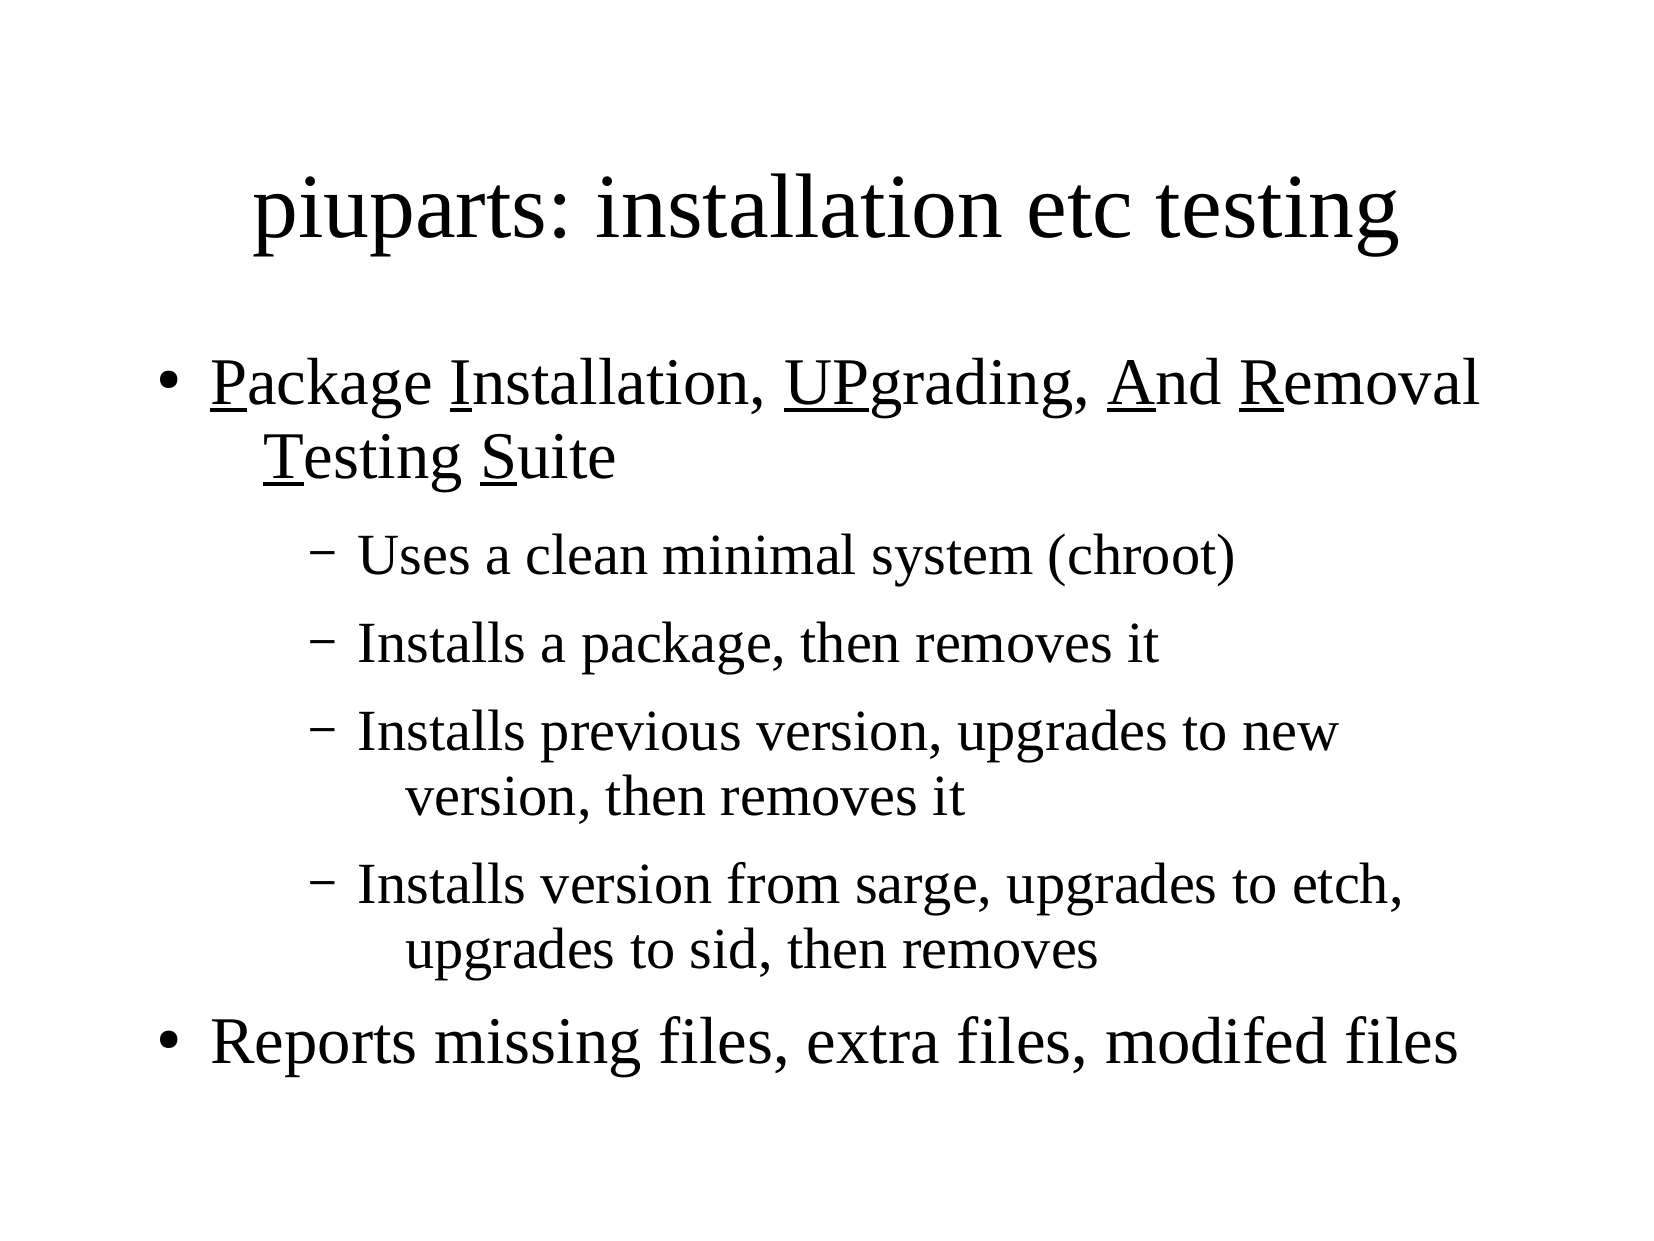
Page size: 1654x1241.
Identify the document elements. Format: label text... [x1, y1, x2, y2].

title piuparts: installation etc testing [121, 102, 1534, 311]
list Package Installation, UPgrading, And Removal Testing Suite Uses a clean minimal system (chroot) Installs a package, then removes it Installs previous version, upgrades to new version, then removes it Installs version from sarge, upgrades to etch, upgrades to sid, then removes Reports missing files, extra files, modifed files [121, 344, 1534, 1135]
